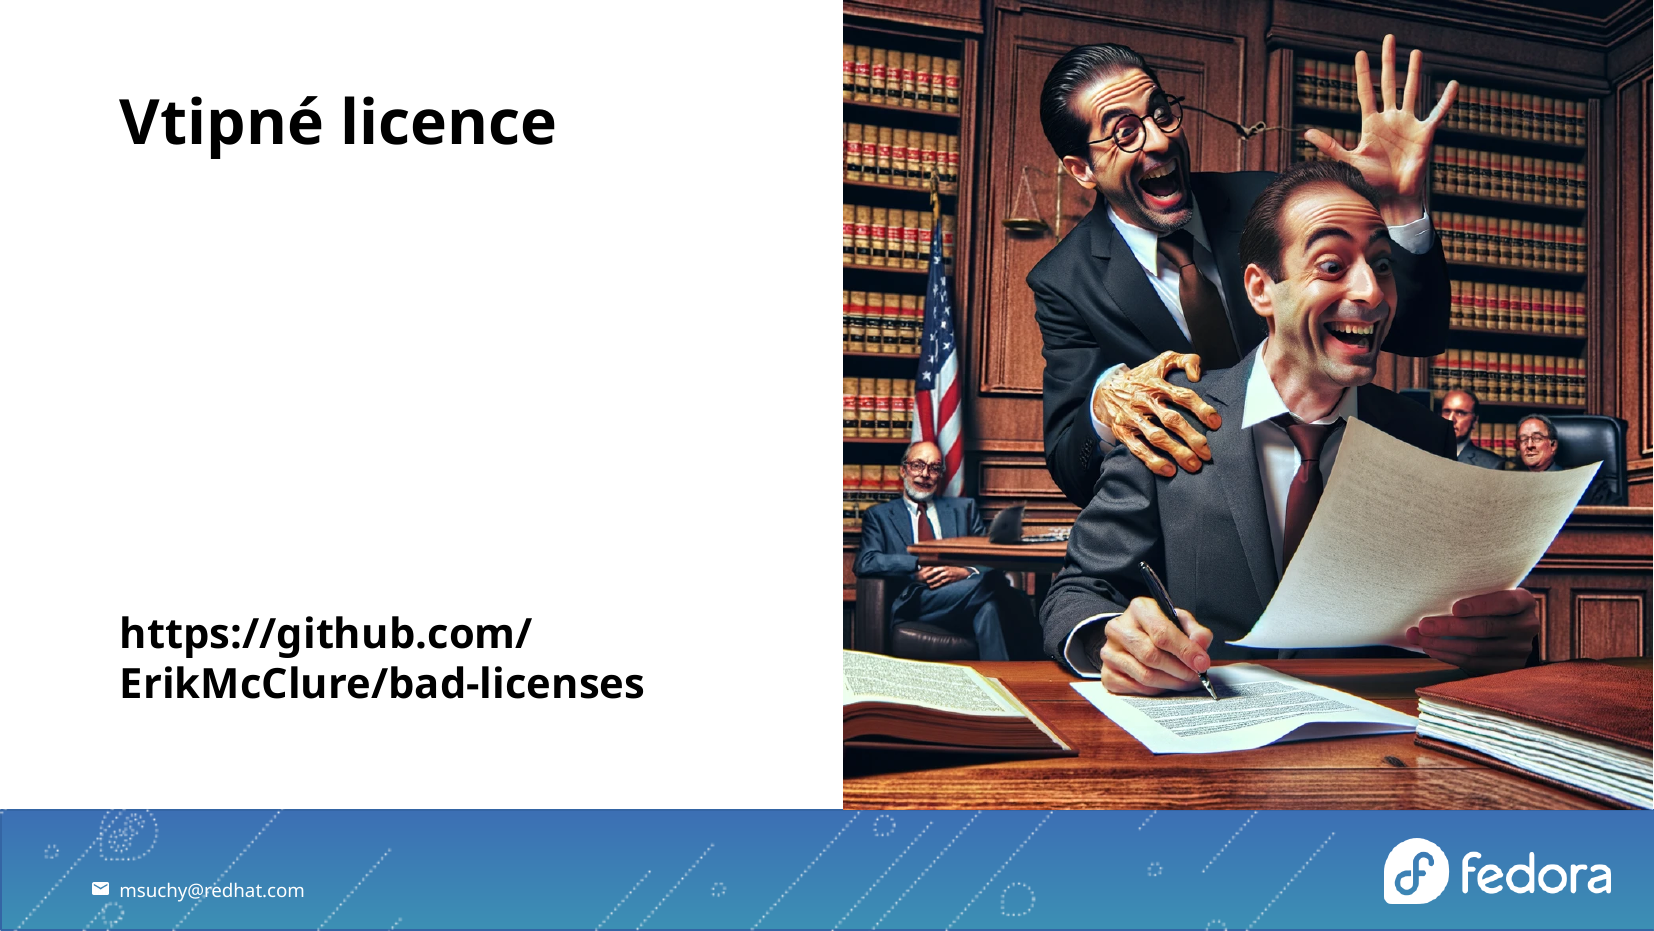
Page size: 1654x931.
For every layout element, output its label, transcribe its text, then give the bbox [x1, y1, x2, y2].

picture [0, 0, 1653, 931]
text_box Vtipné licence https://github.com/ErikMcClure/bad-licenses [104, 75, 780, 792]
picture [1384, 838, 1611, 904]
